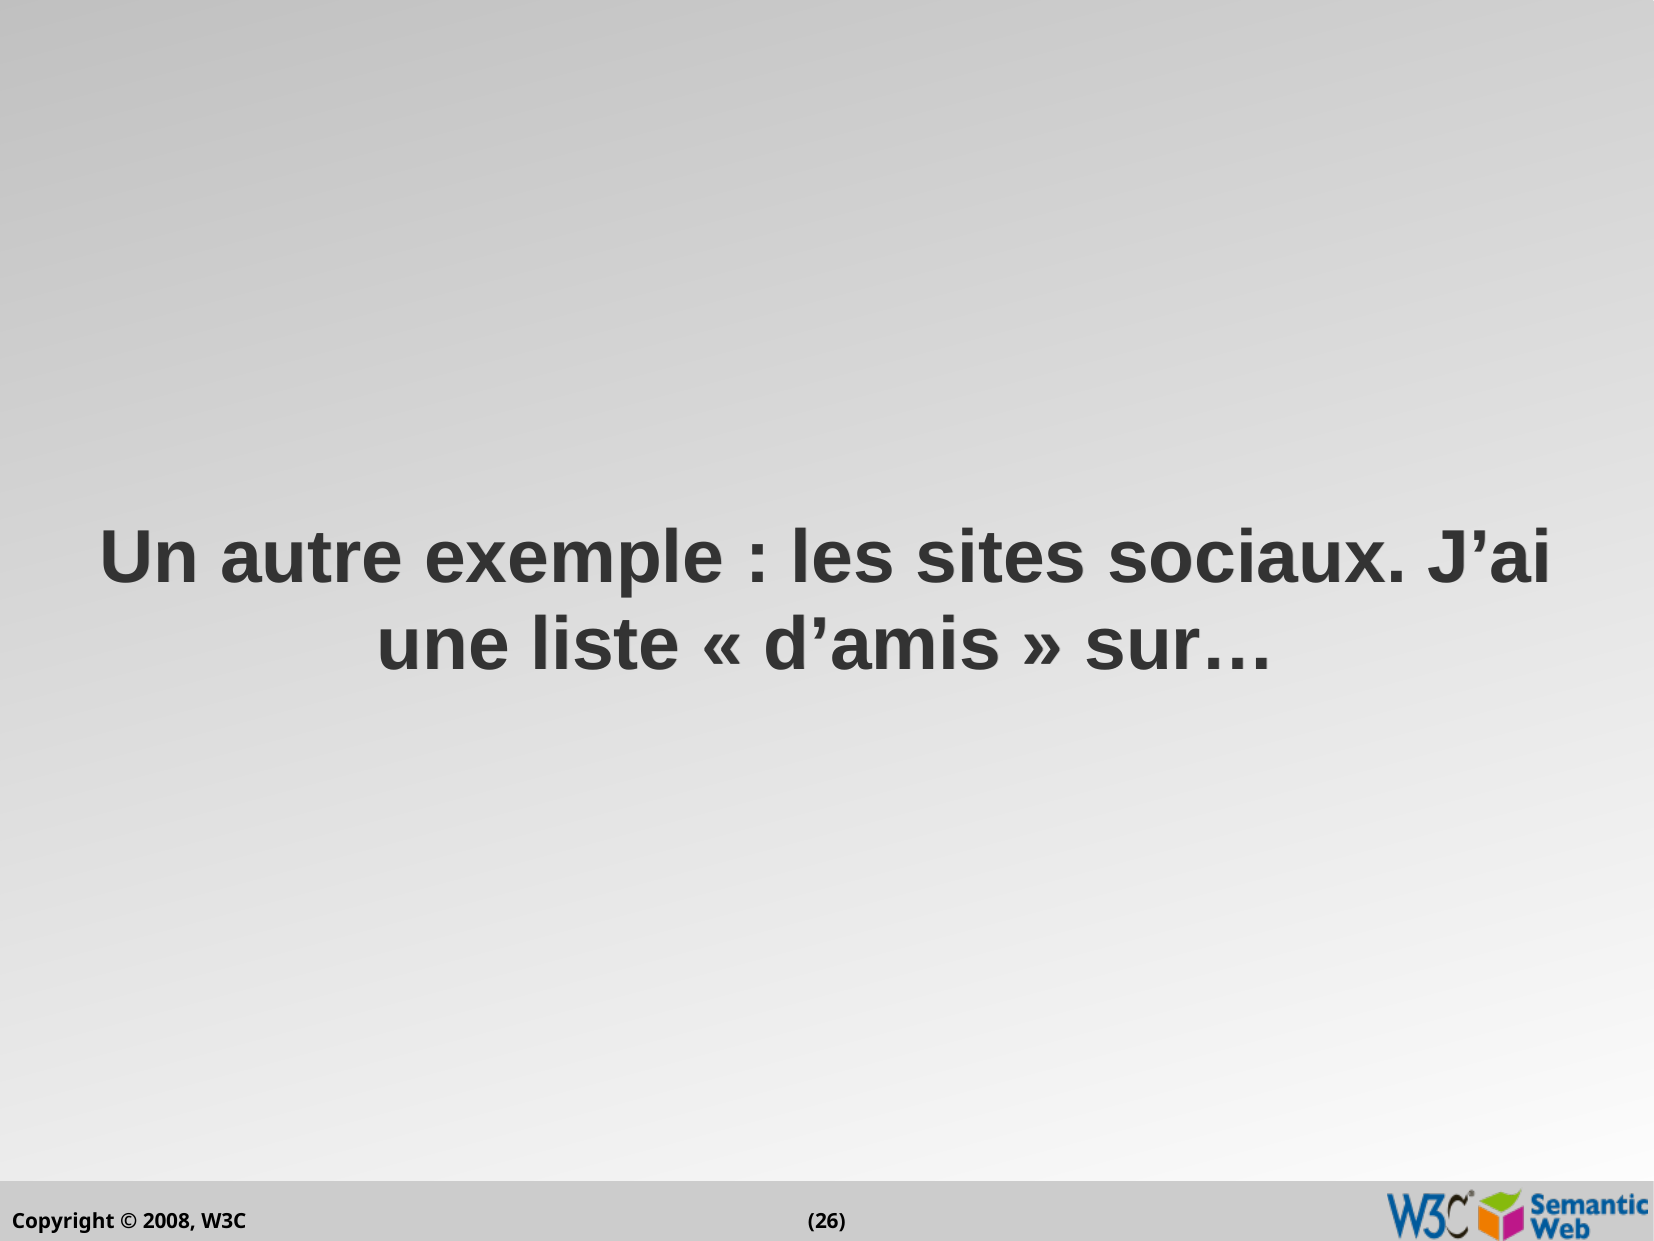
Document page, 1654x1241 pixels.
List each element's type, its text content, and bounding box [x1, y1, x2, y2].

title Un autre exemple : les sites sociaux. J’ai une liste « d’amis » sur… [59, 512, 1595, 684]
picture [1387, 1187, 1648, 1241]
